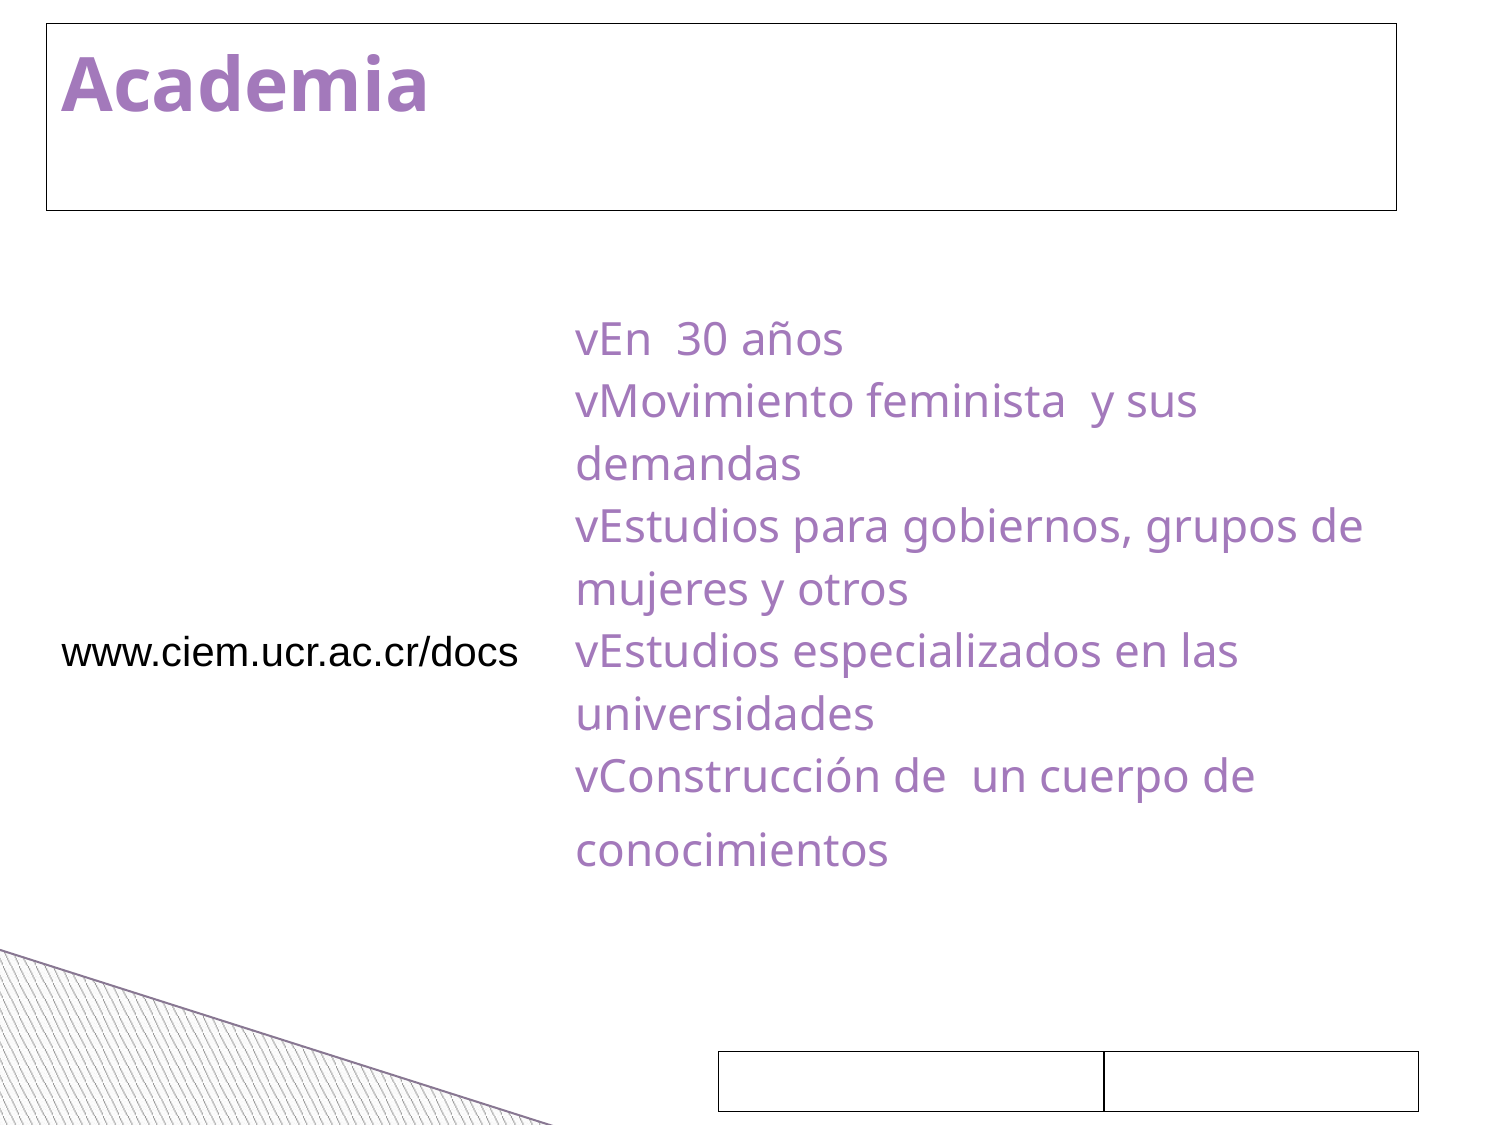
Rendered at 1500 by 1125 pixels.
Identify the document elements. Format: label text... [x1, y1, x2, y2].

picture [0, 952, 543, 1125]
text_box Academia [46, 23, 1397, 211]
text_box www.ciem.ucr.ac.cr/docs http://www.inamu.go.cr http://www.oim.or.cr/espanol/boletines.shtml [46, 621, 1149, 834]
text_box En 30 años Movimiento feminista y sus demandas Estudios para gobiernos, grupos de mujeres y otros Estudios especializados en las universidades Construcción de un cuerpo de conocimientos [561, 236, 1388, 886]
